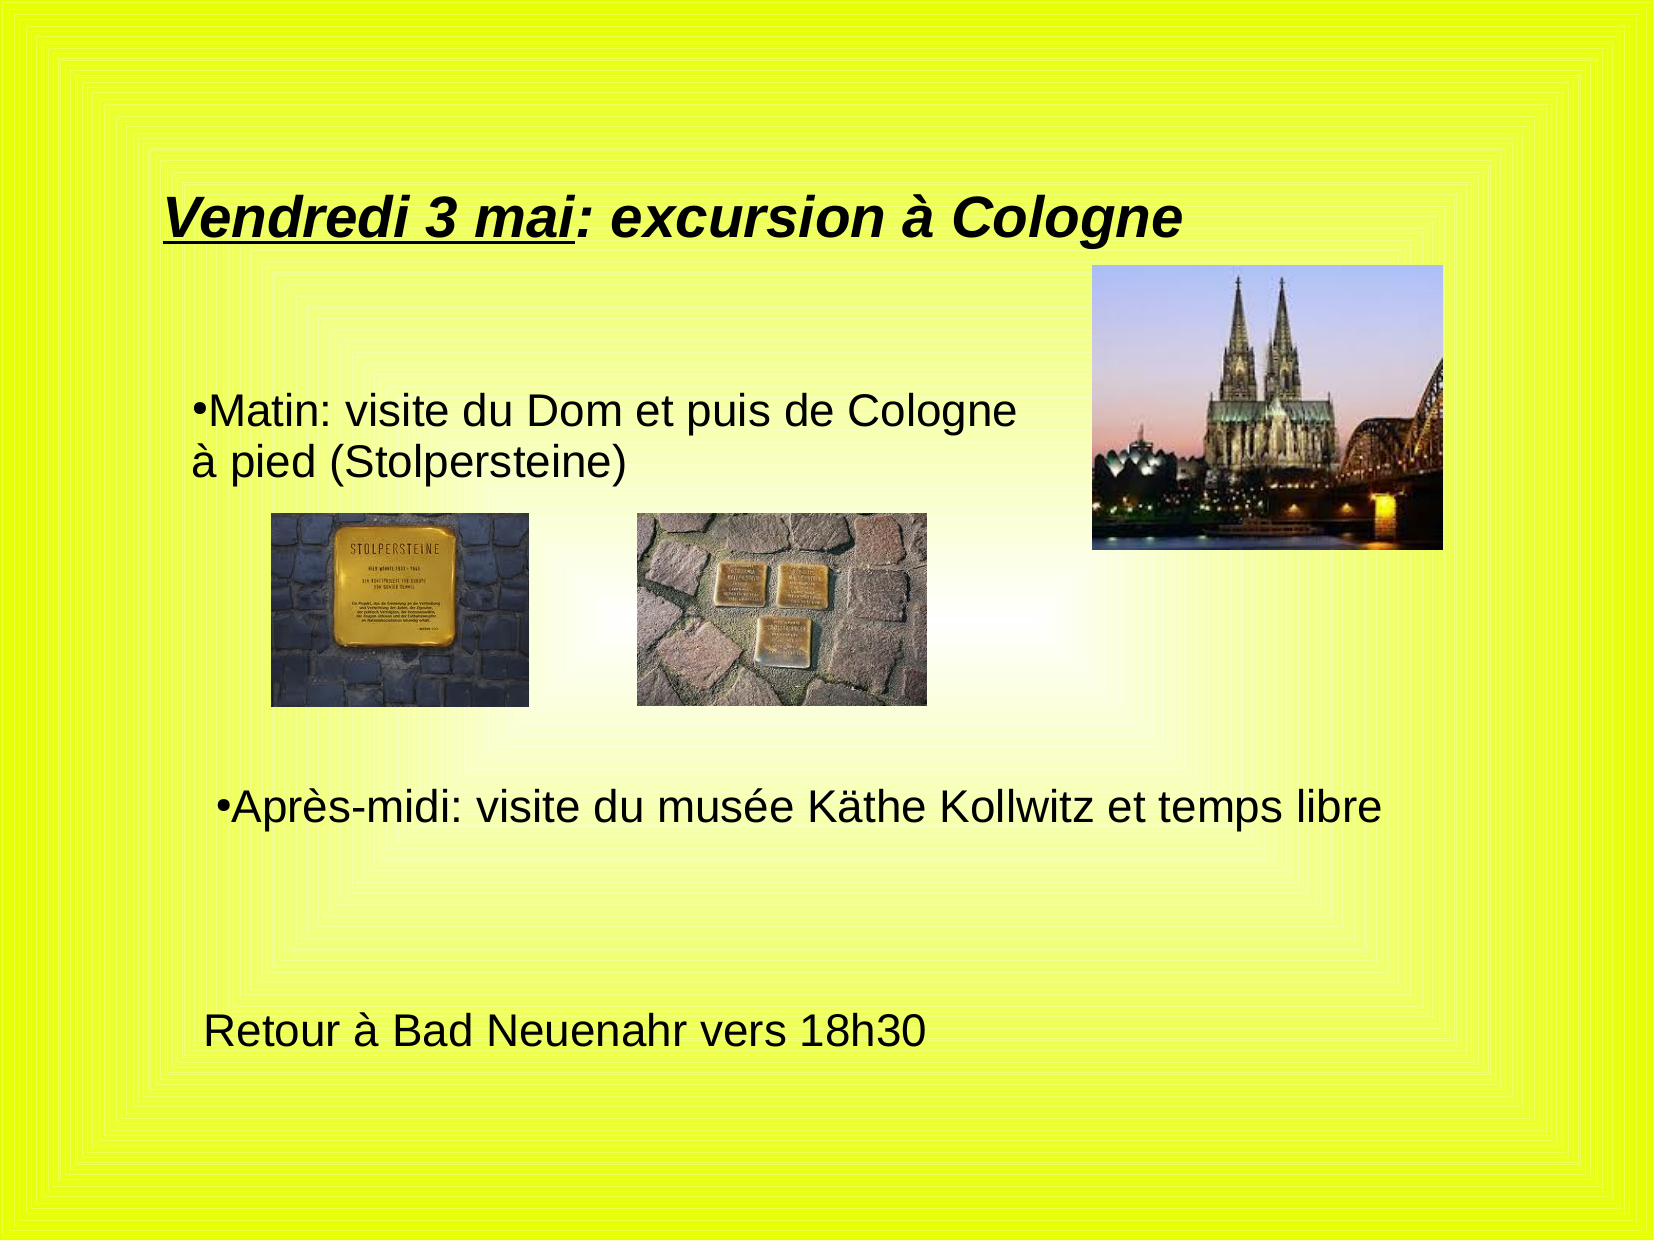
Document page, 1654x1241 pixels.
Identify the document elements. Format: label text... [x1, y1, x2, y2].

text_box Matin: visite du Dom et puis de Cologne à pied (Stolpersteine) [177, 377, 1063, 494]
text_box Après-midi: visite du musée Käthe Kollwitz et temps libre [200, 773, 1453, 840]
picture [1092, 265, 1443, 551]
picture [637, 513, 927, 706]
text_box Retour à Bad Neuenahr vers 18h30 [188, 998, 1312, 1064]
text_box Vendredi 3 mai: excursion à Cologne [147, 177, 1211, 259]
picture [271, 513, 529, 707]
